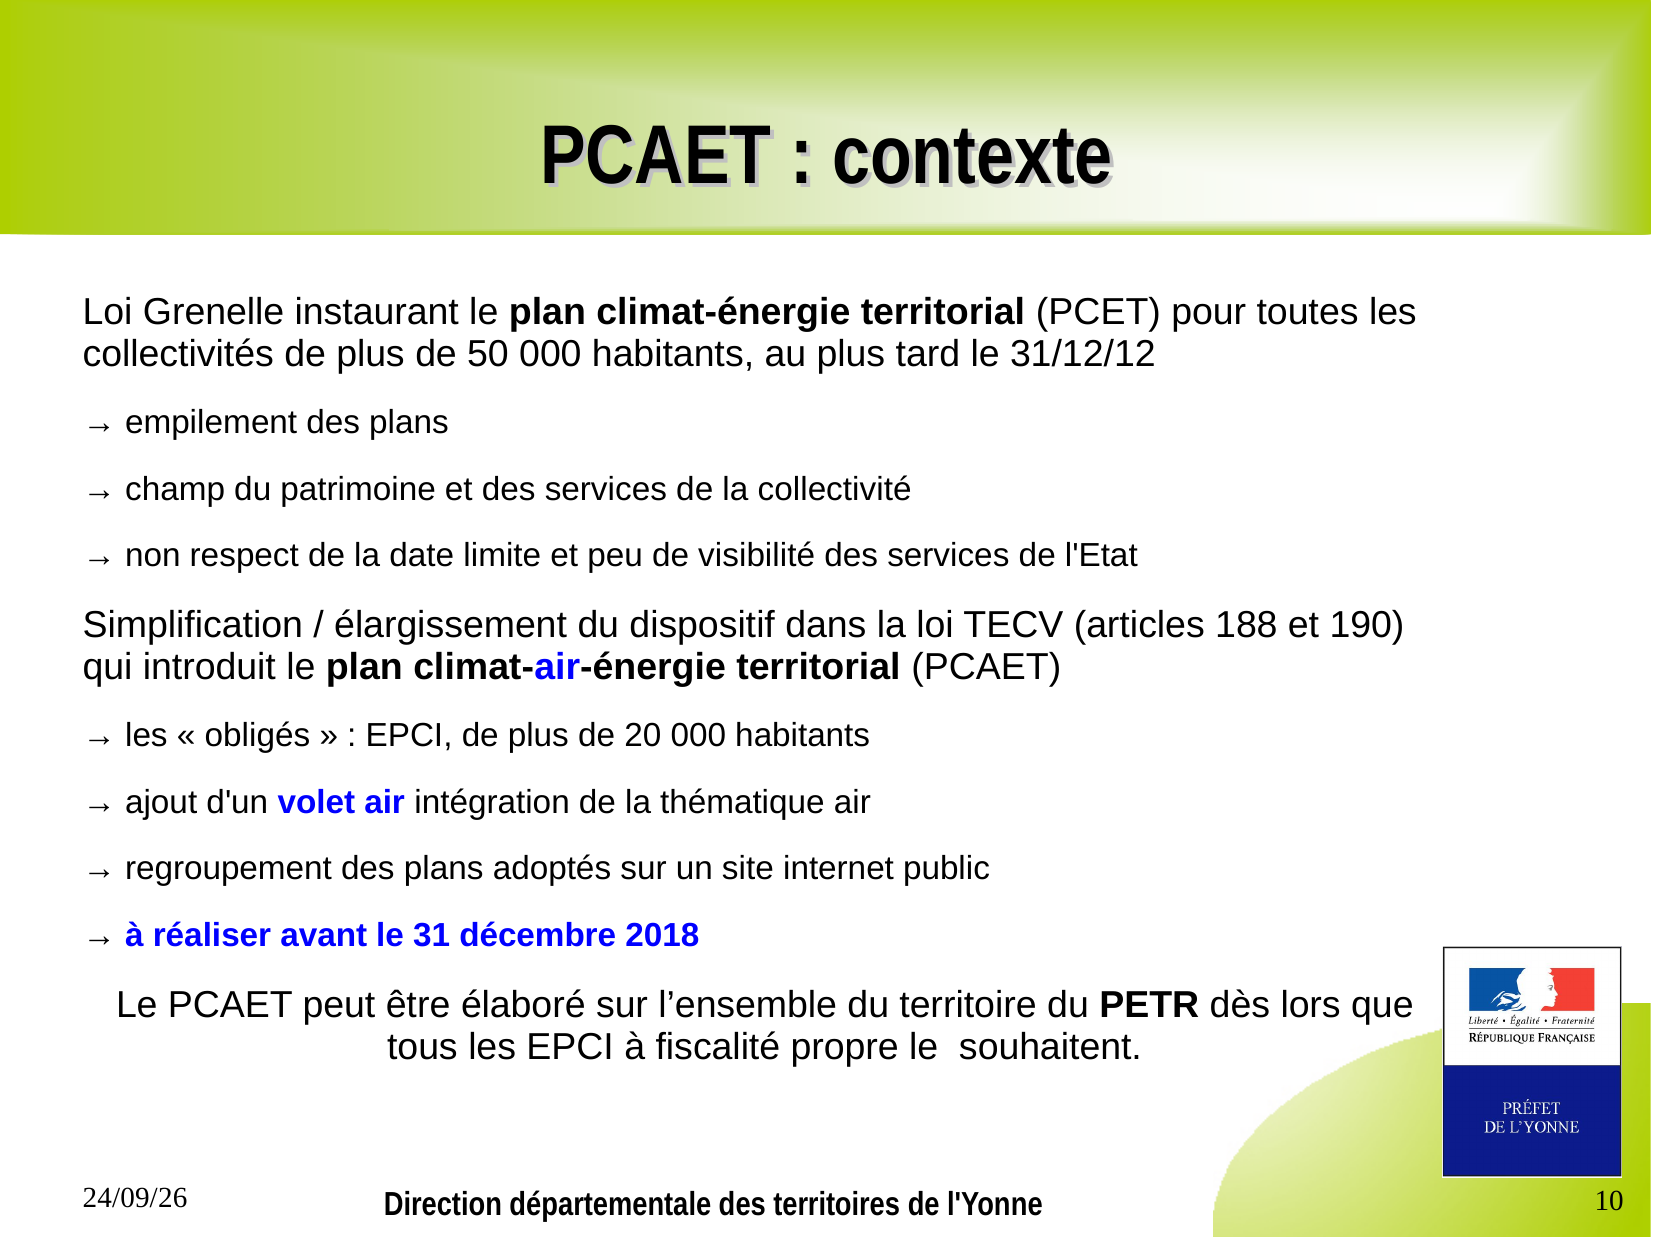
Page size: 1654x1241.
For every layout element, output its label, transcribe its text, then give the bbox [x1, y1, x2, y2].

title PCAET : contexte [82, 49, 1571, 257]
list Loi Grenelle instaurant le plan climat-énergie territorial (PCET) pour toutes les collectivités de plus de 50 000 habitants, au plus tard le 31/12/12 → empilement des plans → champ du patrimoine et des services de la collectivité → non respect de la date limite et peu de visibilité des services de l'Etat Simplification / élargissement du dispositif dans la loi TECV (articles 188 et 190) qui introduit le plan climat-air-énergie territorial (PCAET) → les « obligés » : EPCI, de plus de 20 000 habitants → ajout d'un volet air intégration de la thématique air → regroupement des plans adoptés sur un site internet public → à réaliser avant le 31 décembre 2018 Le PCAET peut être élaboré sur l’ensemble du territoire du PETR dès lors que tous les EPCI à fiscalité propre le souhaitent. [82, 290, 1447, 1193]
